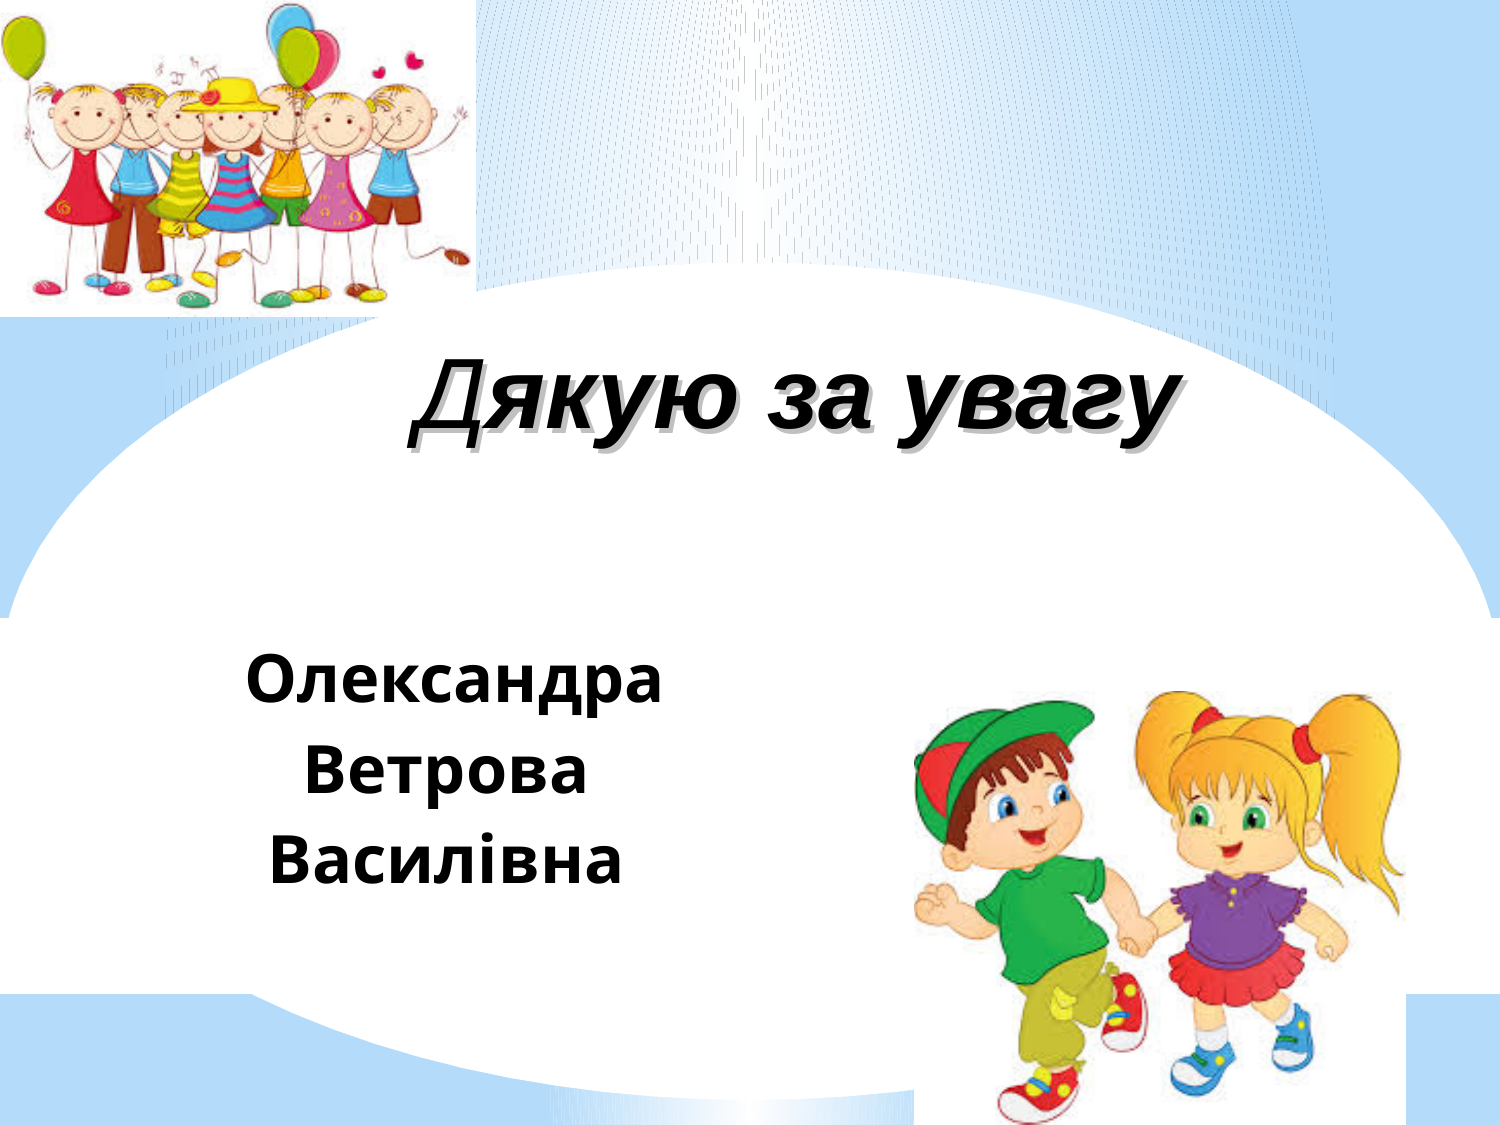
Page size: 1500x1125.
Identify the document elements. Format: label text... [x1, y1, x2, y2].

text_box Олександра Ветрова Василівна [212, 623, 1052, 948]
text_box Дякую за увагу [401, 330, 1312, 624]
picture [0, 0, 476, 317]
picture [914, 691, 1406, 1125]
